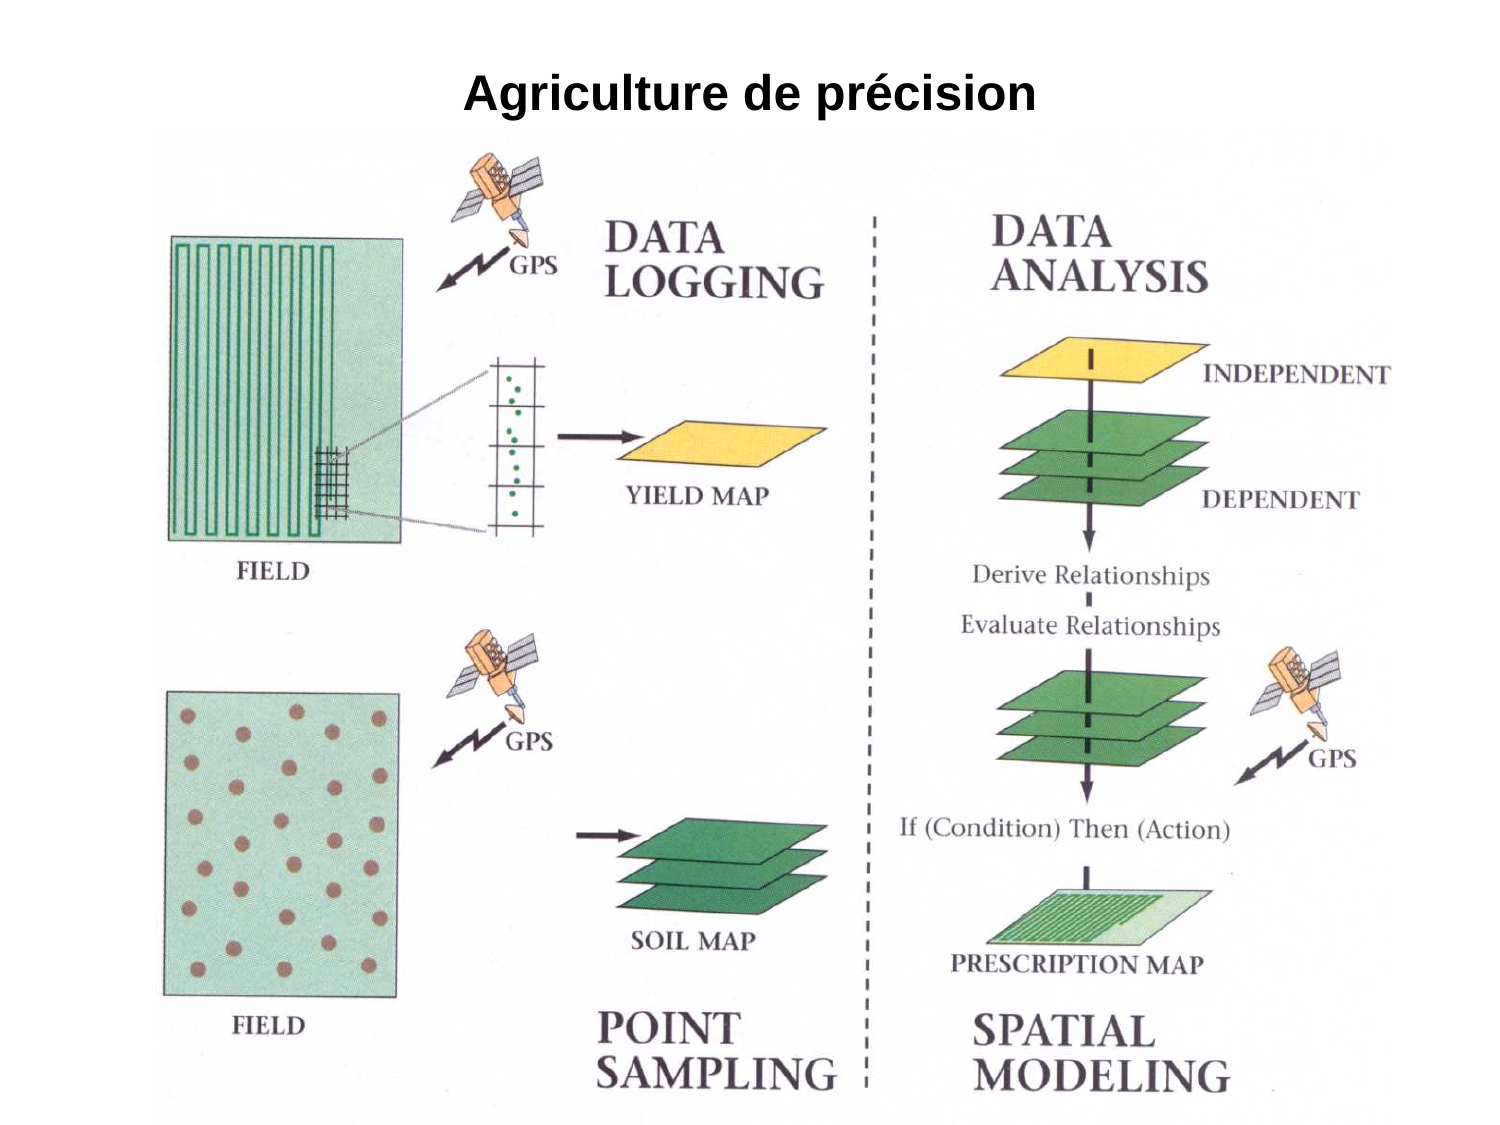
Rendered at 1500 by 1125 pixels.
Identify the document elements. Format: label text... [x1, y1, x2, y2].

picture [155, 126, 1393, 1125]
title Agriculture de précision [112, 34, 1388, 147]
